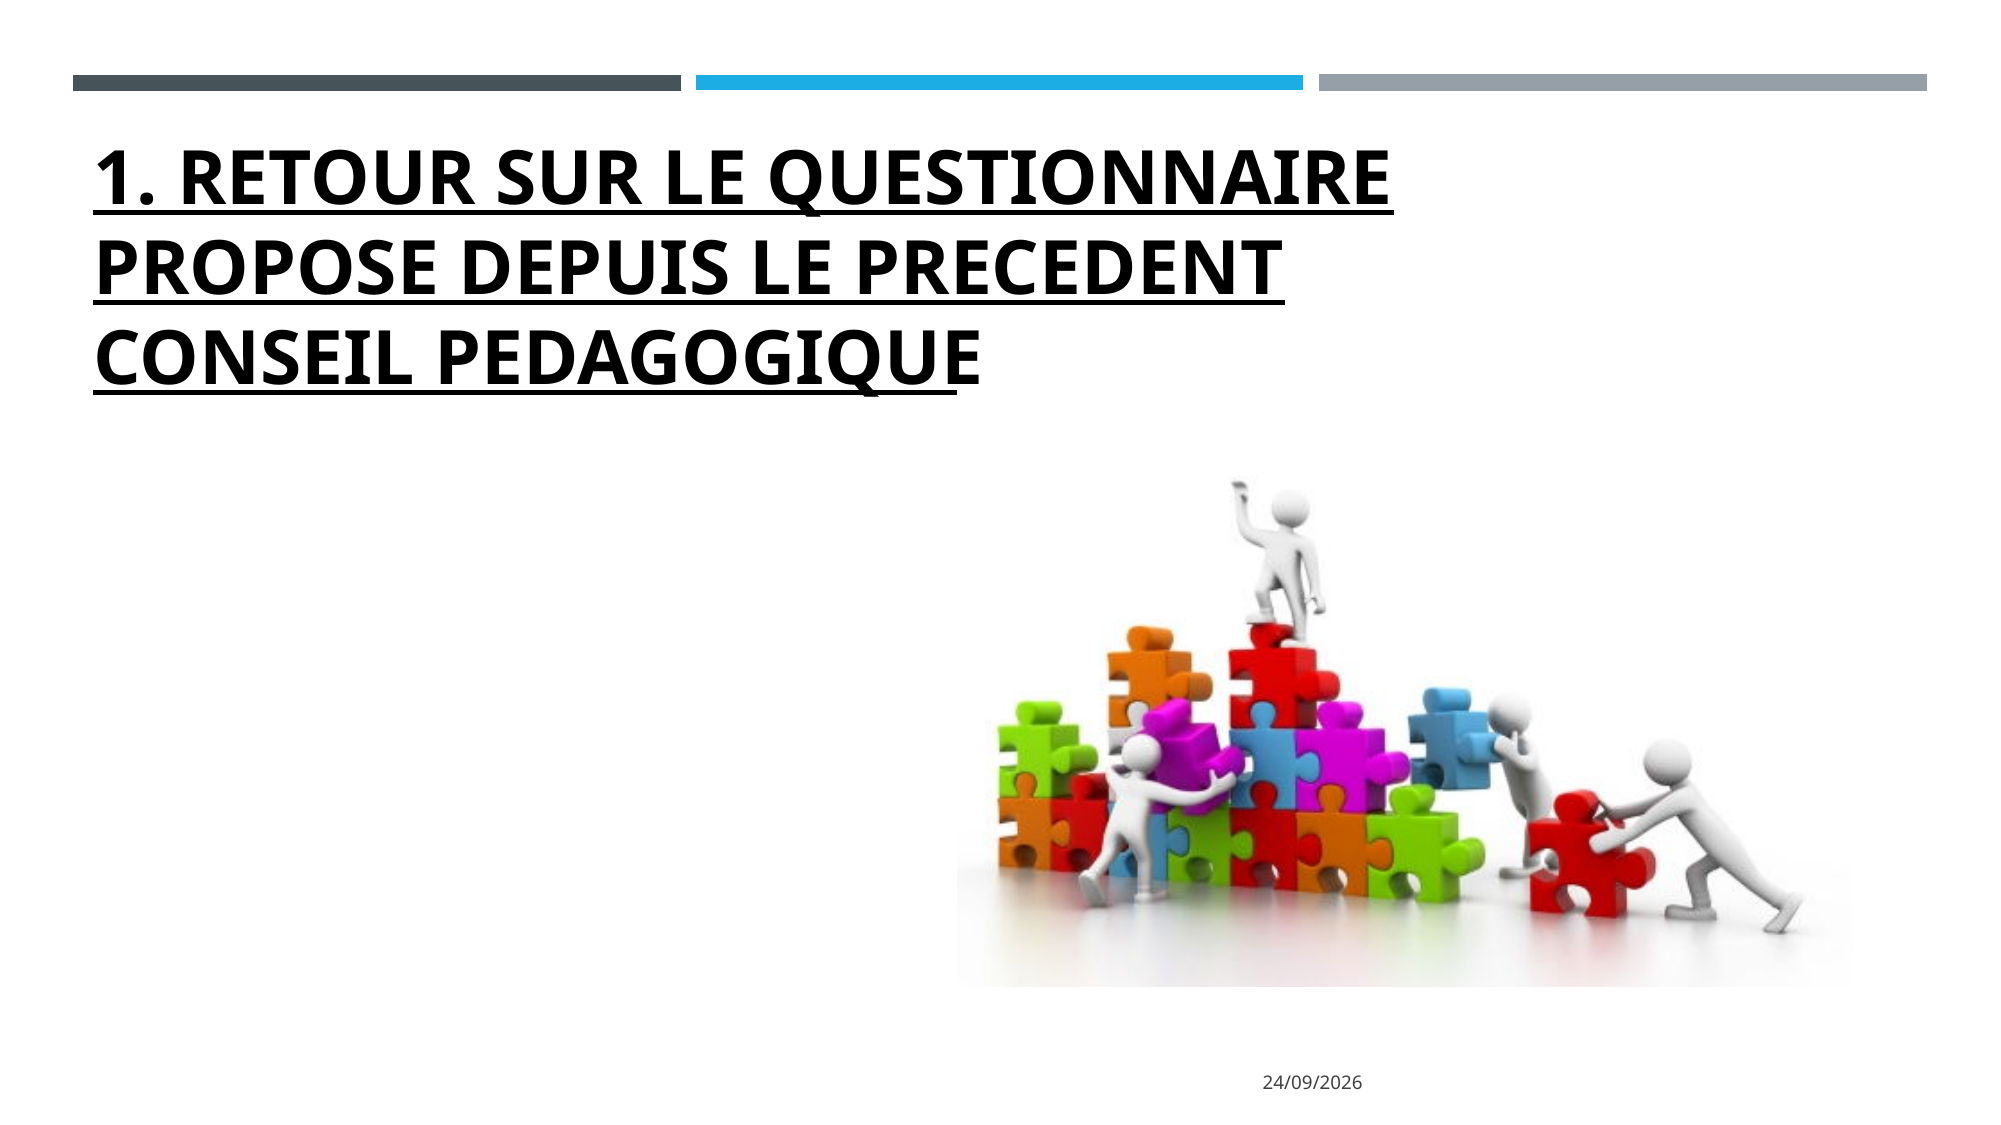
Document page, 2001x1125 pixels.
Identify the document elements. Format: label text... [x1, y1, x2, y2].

text_box 1. RETOUR SUR LE QUESTIONNAIRE PROPOSE DEPUIS LE PRECEDENT CONSEIL PEDAGOGIQUE [78, 121, 1501, 410]
picture [957, 390, 1853, 988]
text_box 21/10/2021 [1247, 1053, 1715, 1114]
